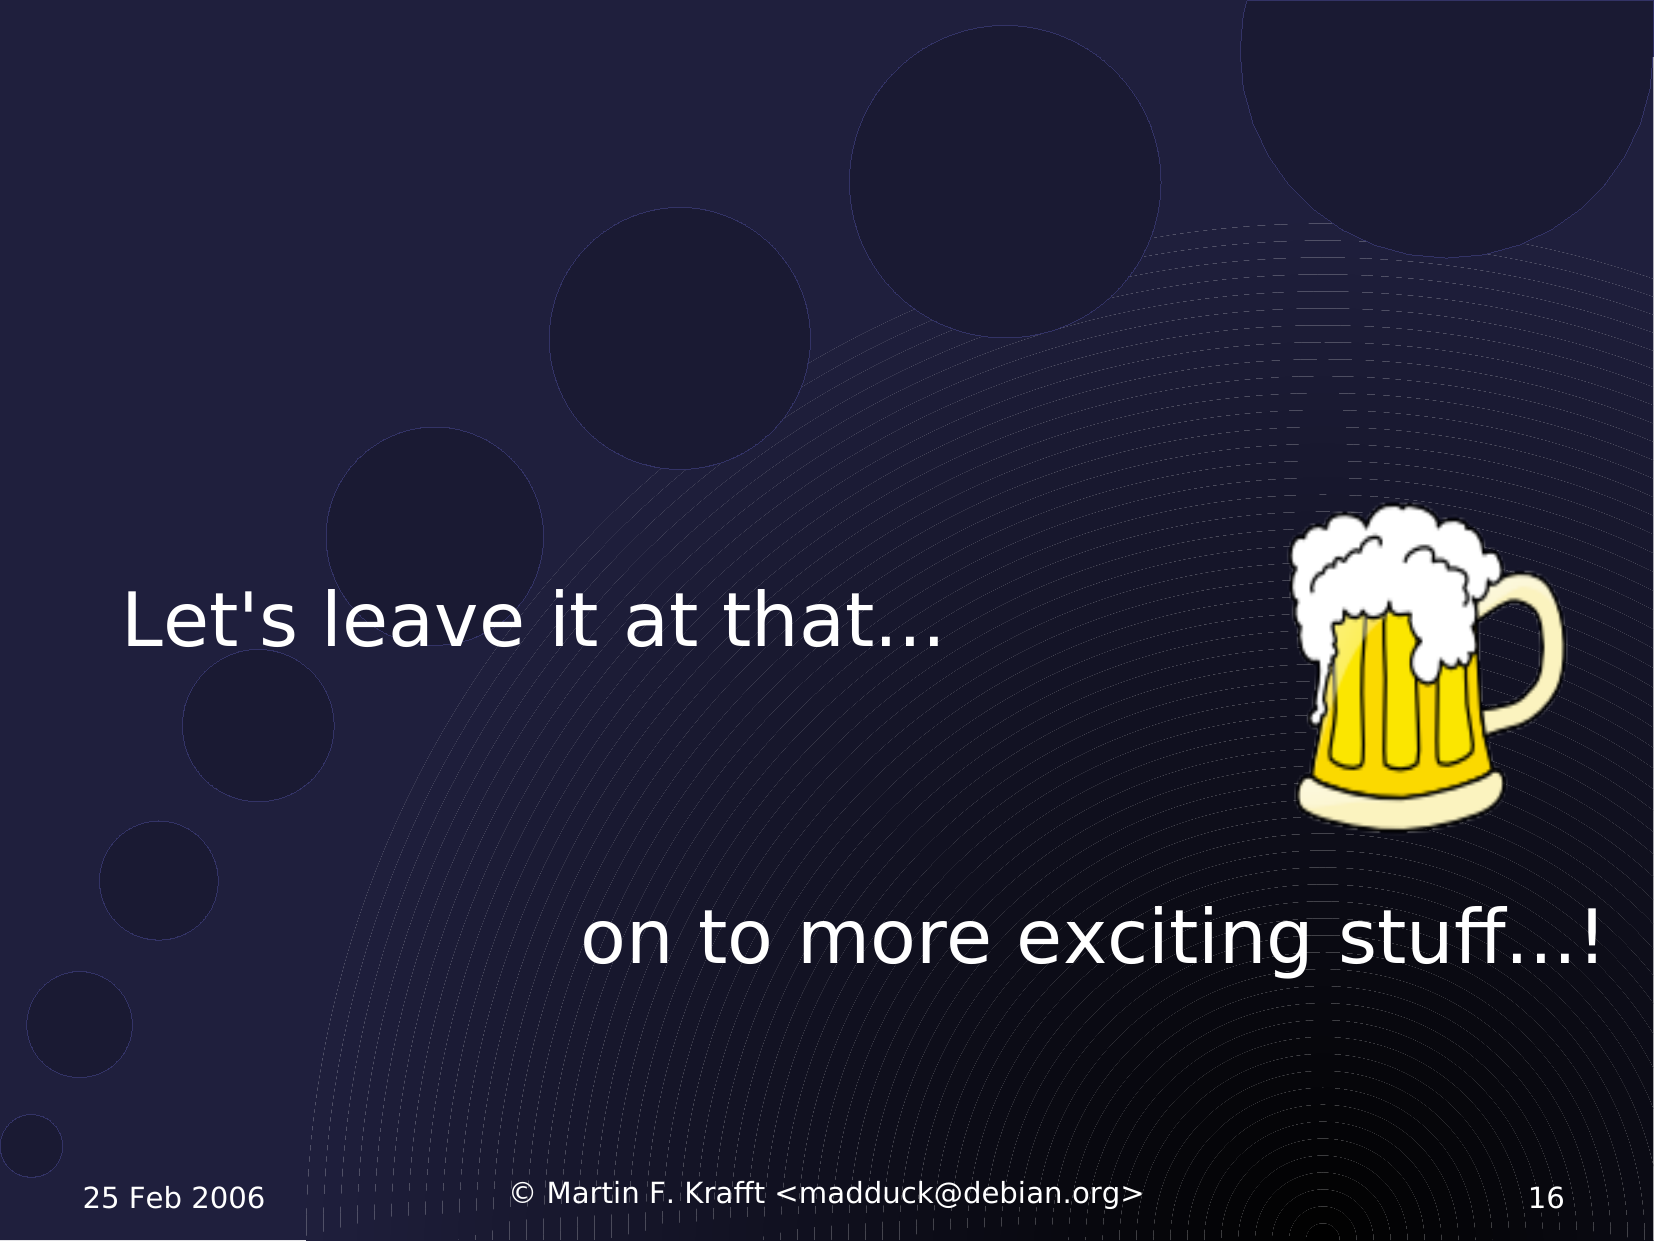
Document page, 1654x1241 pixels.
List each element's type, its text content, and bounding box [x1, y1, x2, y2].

picture [1221, 472, 1595, 916]
text_box on to more exciting stuff...! [566, 887, 1625, 990]
title Let's leave it at that... [121, 516, 1221, 724]
